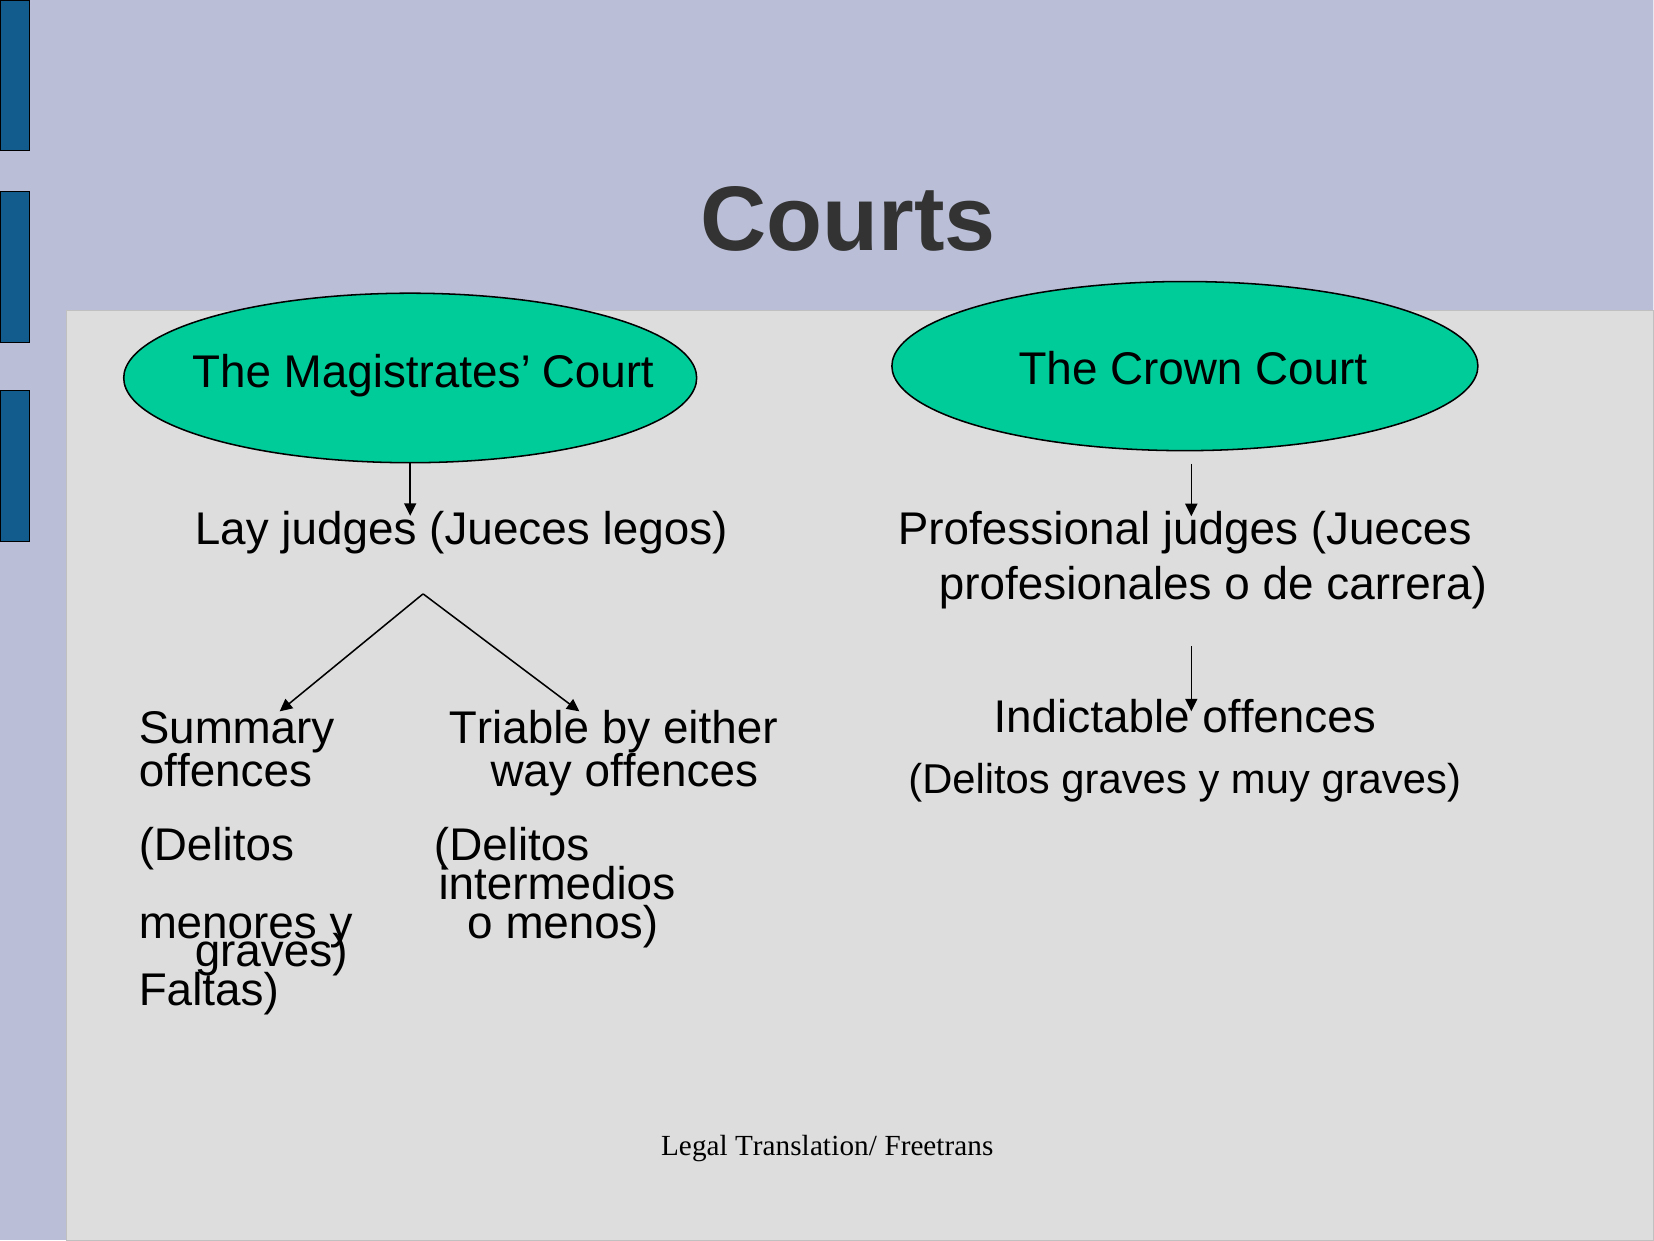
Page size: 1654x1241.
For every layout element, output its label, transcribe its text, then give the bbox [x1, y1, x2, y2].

list Lay judges (Jueces legos) Summary Triable by either offences way offences (Delitos (Delitos intermedios menores y o menos) graves) Faltas) [123, 358, 813, 1103]
text_box The Crown Court [891, 281, 1478, 451]
text_box The Magistrates’ Court [161, 333, 670, 404]
title Courts [123, 110, 1530, 317]
list Professional judges (Jueces profesionales o de carrera) Indictable offences (Delitos graves y muy graves) [840, 358, 1530, 1103]
